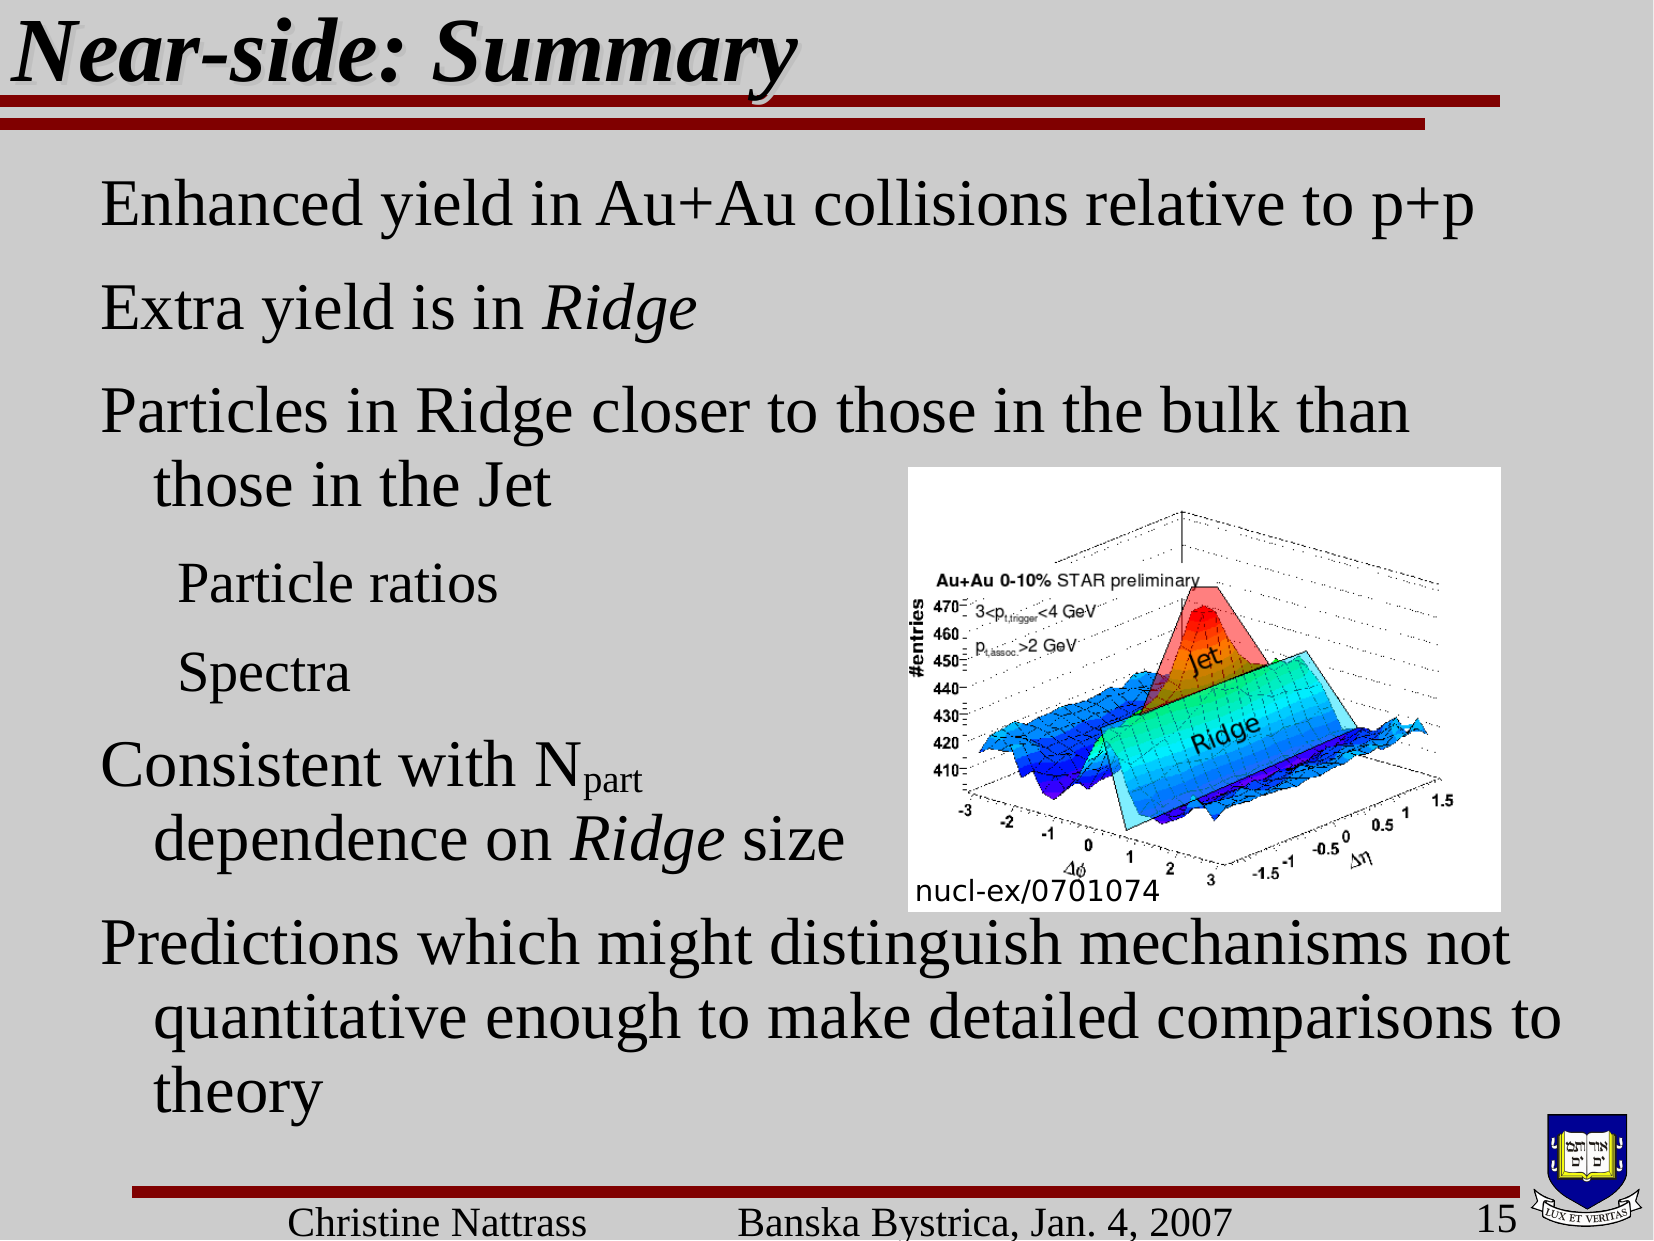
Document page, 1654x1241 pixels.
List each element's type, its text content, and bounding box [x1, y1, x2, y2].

list Enhanced yield in Au+Au collisions relative to p+p Extra yield is in Ridge Particles in Ridge closer to those in the bulk than those in the Jet Particle ratios Spectra Consistent with Npart dependence on Ridge size Predictions which might distinguish mechanisms not quantitative enough to make detailed comparisons to theory [82, 166, 1571, 1150]
title Near-side: Summary [11, 0, 1512, 154]
picture [908, 467, 1501, 912]
picture [1530, 1114, 1643, 1227]
text_box nucl-ex/0701074 [899, 868, 1376, 910]
